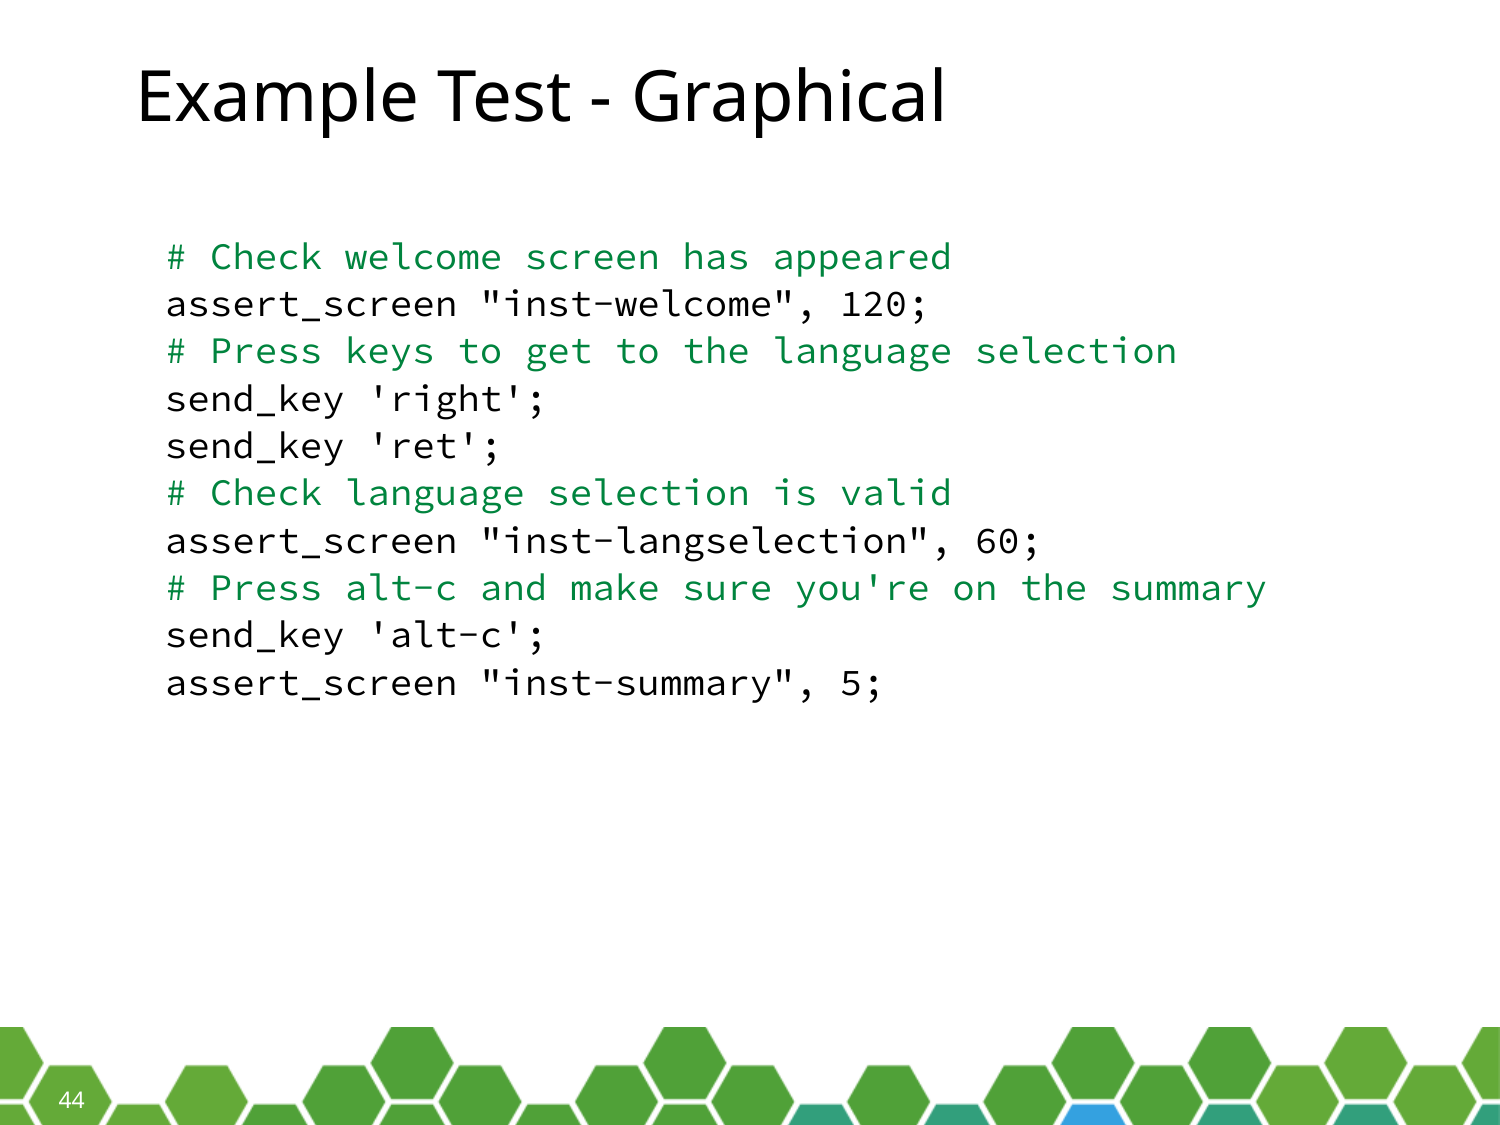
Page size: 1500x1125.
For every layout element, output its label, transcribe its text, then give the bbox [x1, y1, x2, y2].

picture [0, 1027, 1500, 1125]
title Example Test - Graphical [135, 12, 1372, 175]
text_box # Check welcome screen has appeared assert_screen "inst-welcome", 120; # Press keys to get to the language selection send_key 'right'; send_key 'ret'; # Check language selection is valid assert_screen "inst-langselection", 60; # Press alt-c and make sure you're on the summary send_key 'alt-c'; assert_screen "inst-summary", 5; [75, 224, 1321, 1041]
